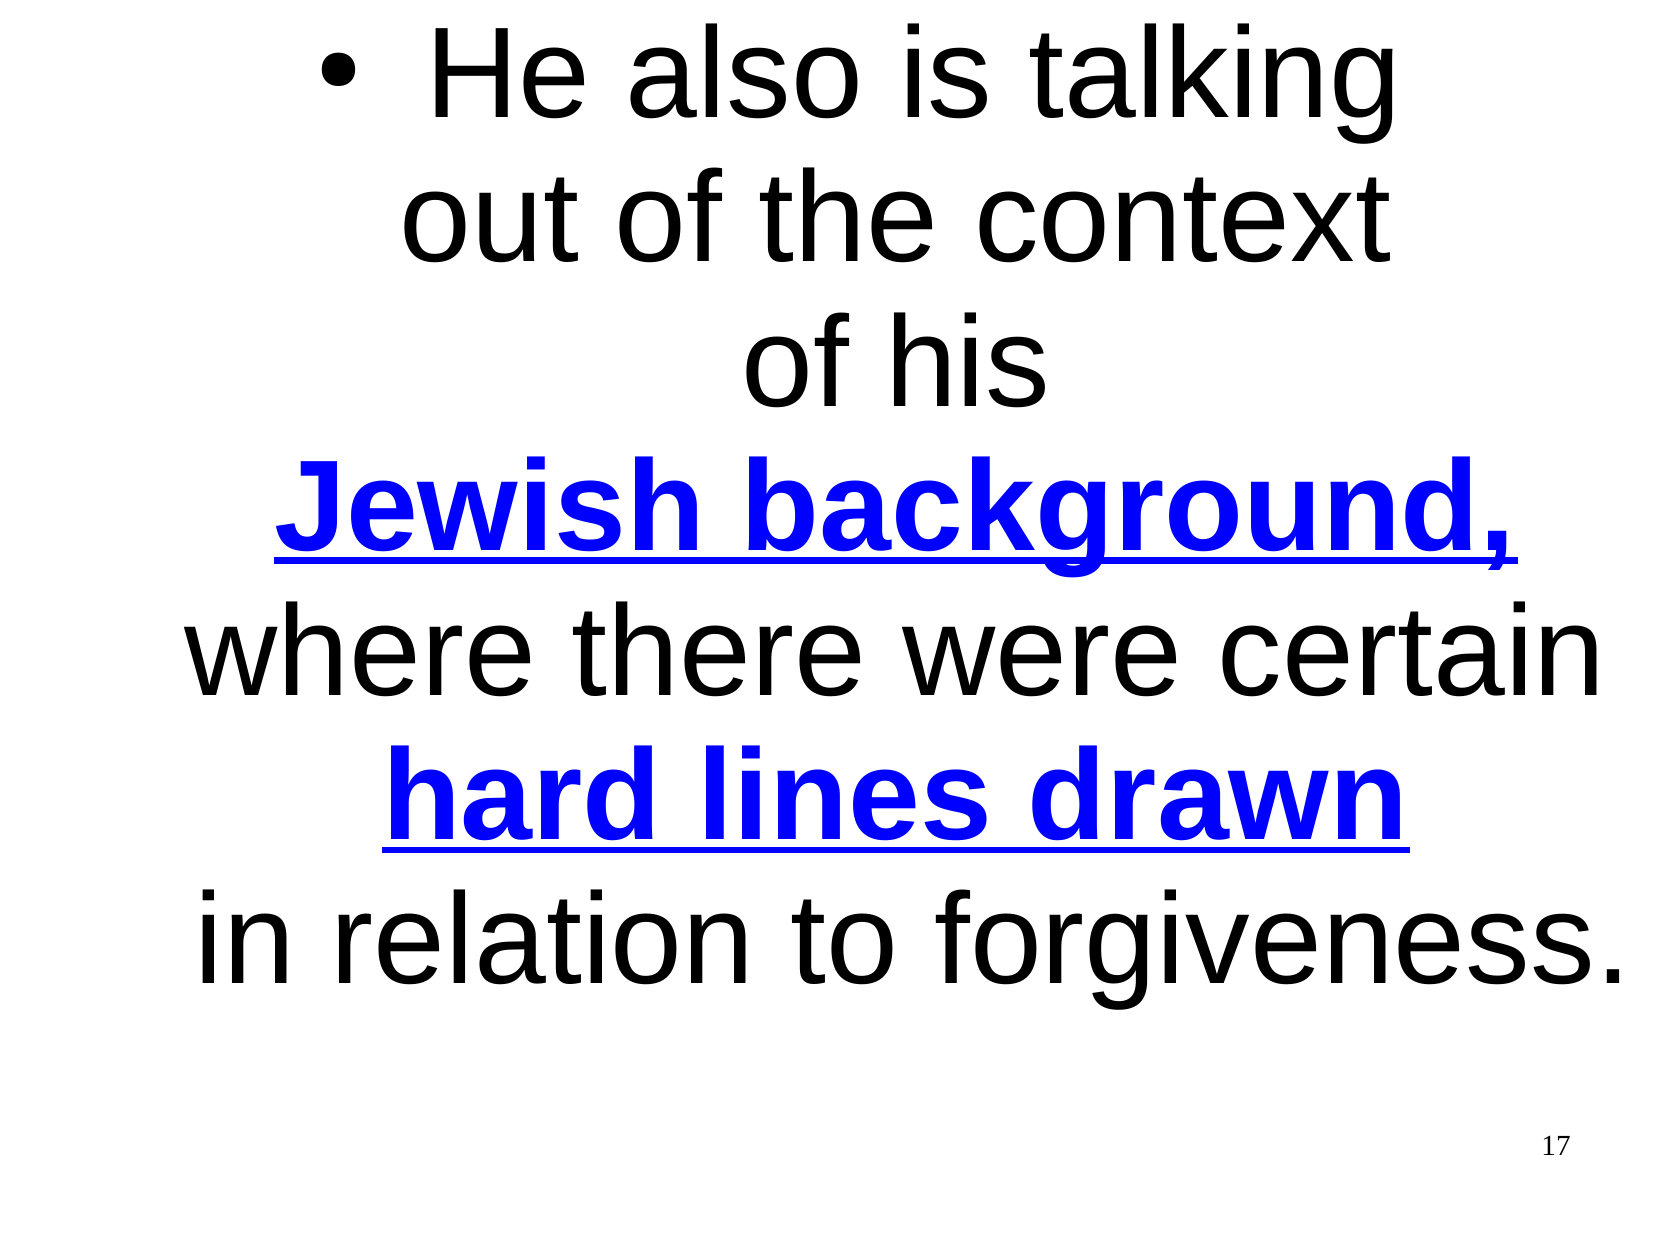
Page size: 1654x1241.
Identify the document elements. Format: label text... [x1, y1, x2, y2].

list He also is talking out of the context of his Jewish background, where there were certain hard lines drawn in relation to forgiveness. [0, 0, 1651, 1238]
